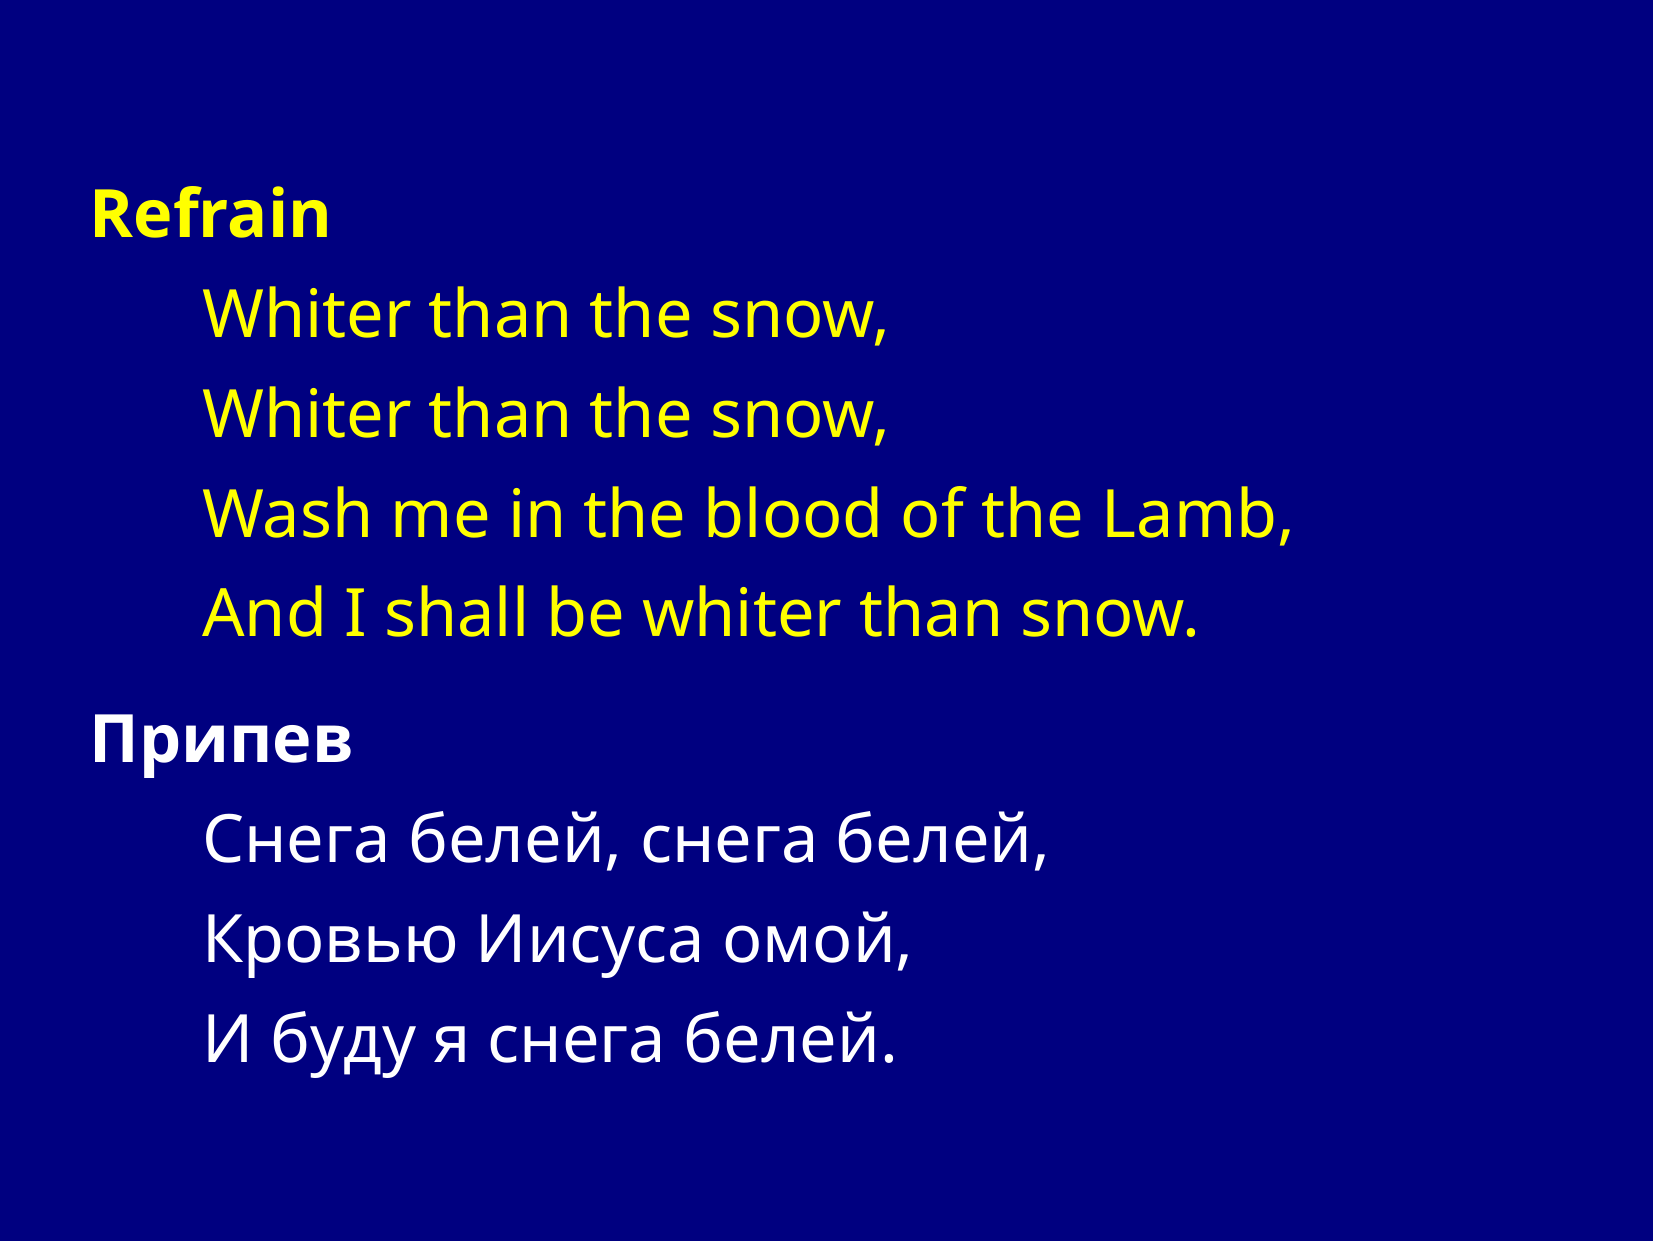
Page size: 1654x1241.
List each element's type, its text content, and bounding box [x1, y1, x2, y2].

text_box Refrain Whiter than the snow, Whiter than the snow, Wash me in the blood of the Lamb, And I shall be whiter than snow. [75, 150, 1576, 638]
text_box Припев Снега белей, снега белей, Кровью Иисуса омой, И буду я снега белей. [75, 675, 1576, 1163]
